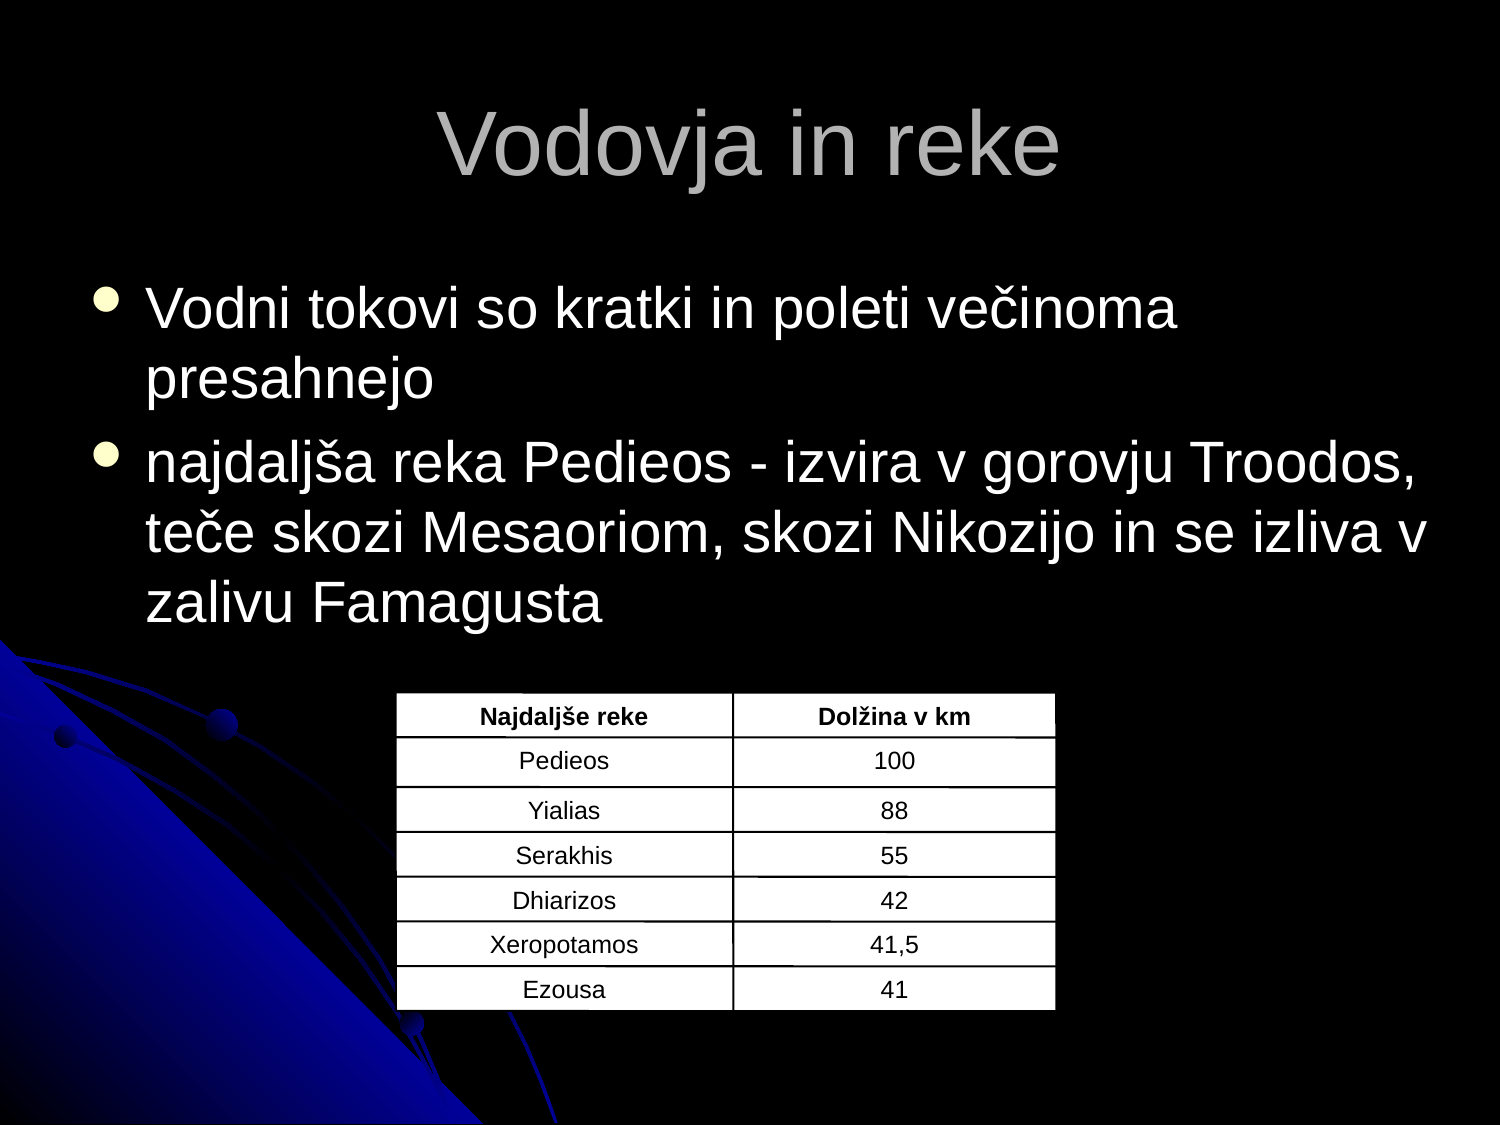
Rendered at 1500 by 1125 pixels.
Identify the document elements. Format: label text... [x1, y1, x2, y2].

text_box 100 [735, 739, 1055, 786]
text_box Ezousa [397, 968, 732, 1010]
text_box 88 [735, 789, 1055, 830]
text_box Dolžina v km [735, 694, 1055, 736]
text_box Yialias [397, 789, 732, 830]
text_box 41 [735, 968, 1055, 1010]
list Vodni tokovi so kratki in poleti večinoma presahnejo najdaljša reka Pedieos - izvira v gorovju Troodos, teče skozi Mesaoriom, skozi Nikozijo in se izliva v zalivu Famagusta [75, 262, 1467, 916]
text_box 42 [735, 878, 1055, 920]
title Vodovja in reke [75, 37, 1425, 241]
text_box 41,5 [735, 923, 1055, 965]
text_box Najdaljše reke [397, 694, 732, 736]
text_box Pedieos [397, 739, 732, 786]
text_box Dhiarizos [397, 878, 732, 920]
text_box Serakhis [397, 833, 732, 875]
text_box Xeropotamos [397, 923, 732, 965]
text_box 55 [735, 833, 1055, 875]
